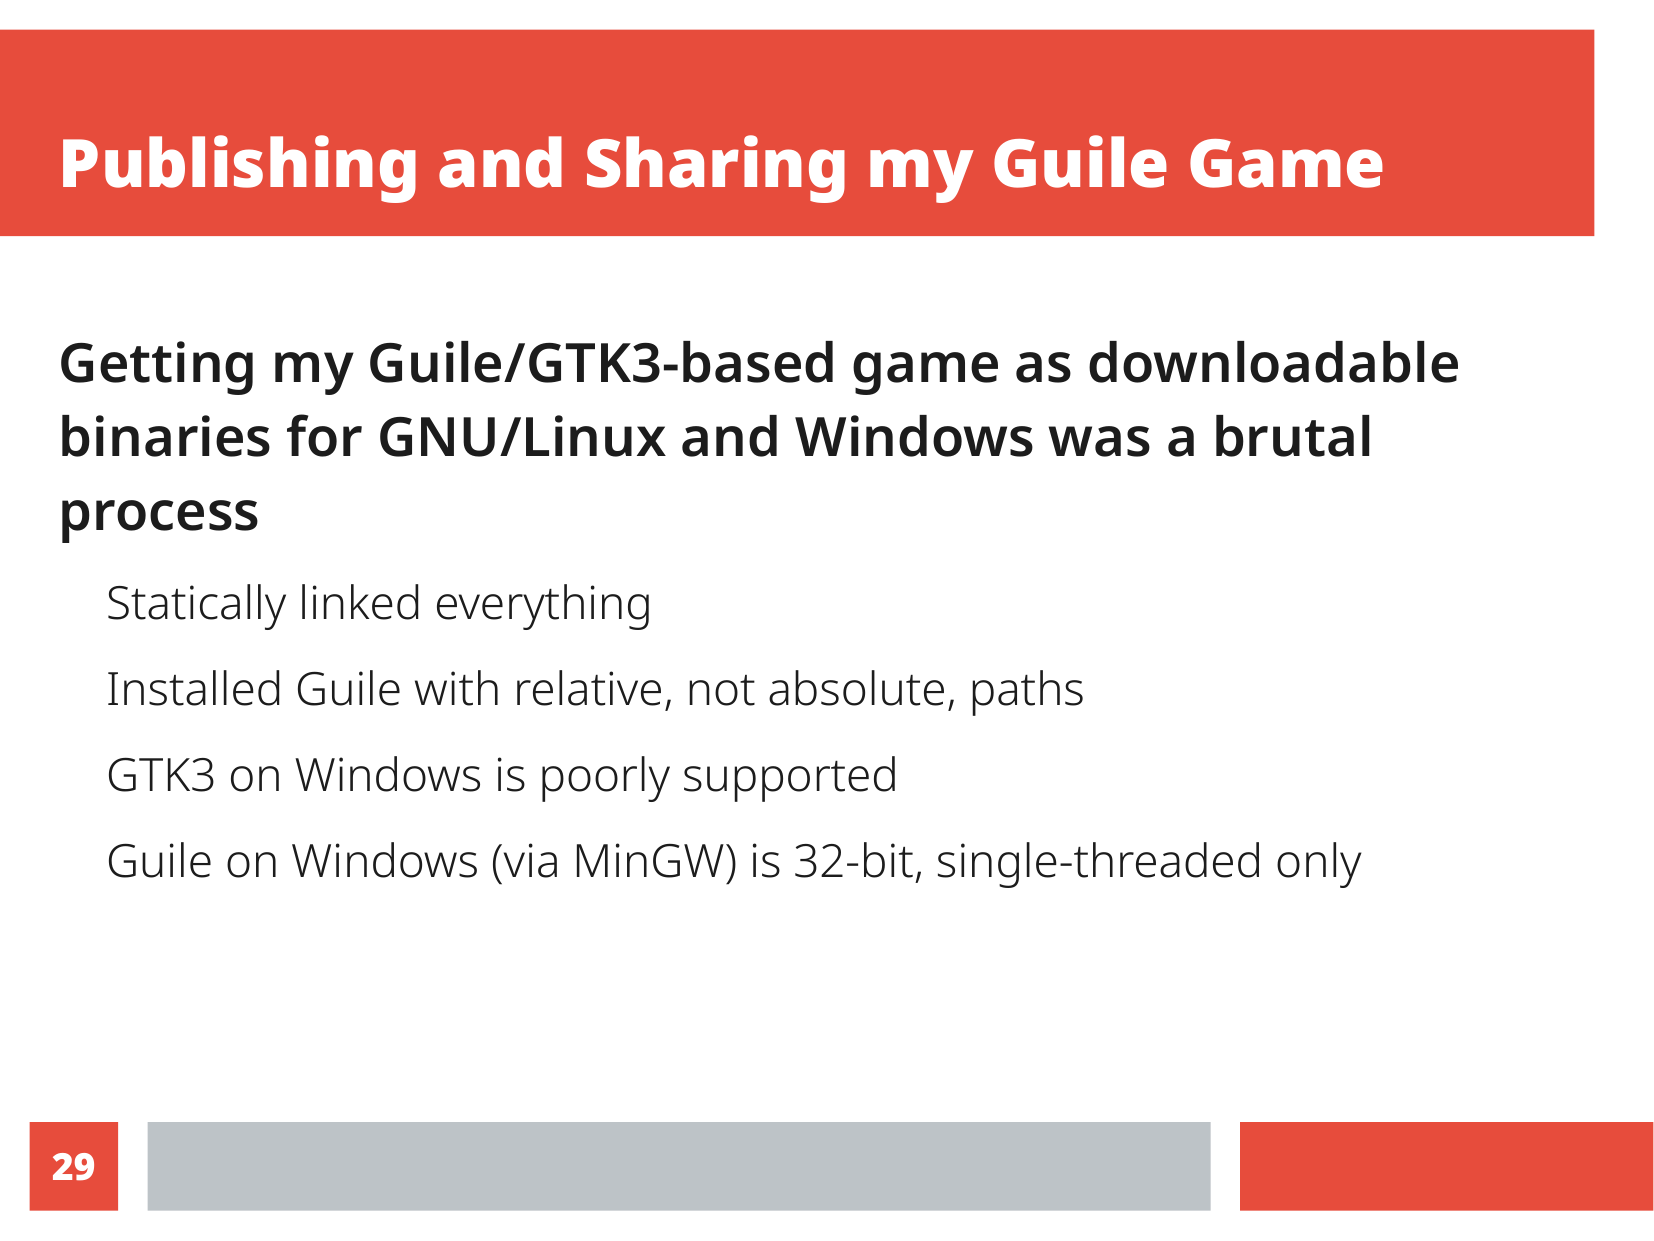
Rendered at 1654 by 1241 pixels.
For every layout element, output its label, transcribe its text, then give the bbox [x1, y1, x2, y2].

list Getting my Guile/GTK3-based game as downloadable binaries for GNU/Linux and Windows was a brutal process Statically linked everything Installed Guile with relative, not absolute, paths GTK3 on Windows is poorly supported Guile on Windows (via MinGW) is 32-bit, single-threaded only [59, 324, 1565, 1093]
title Publishing and Sharing my Guile Game [59, 59, 1595, 207]
